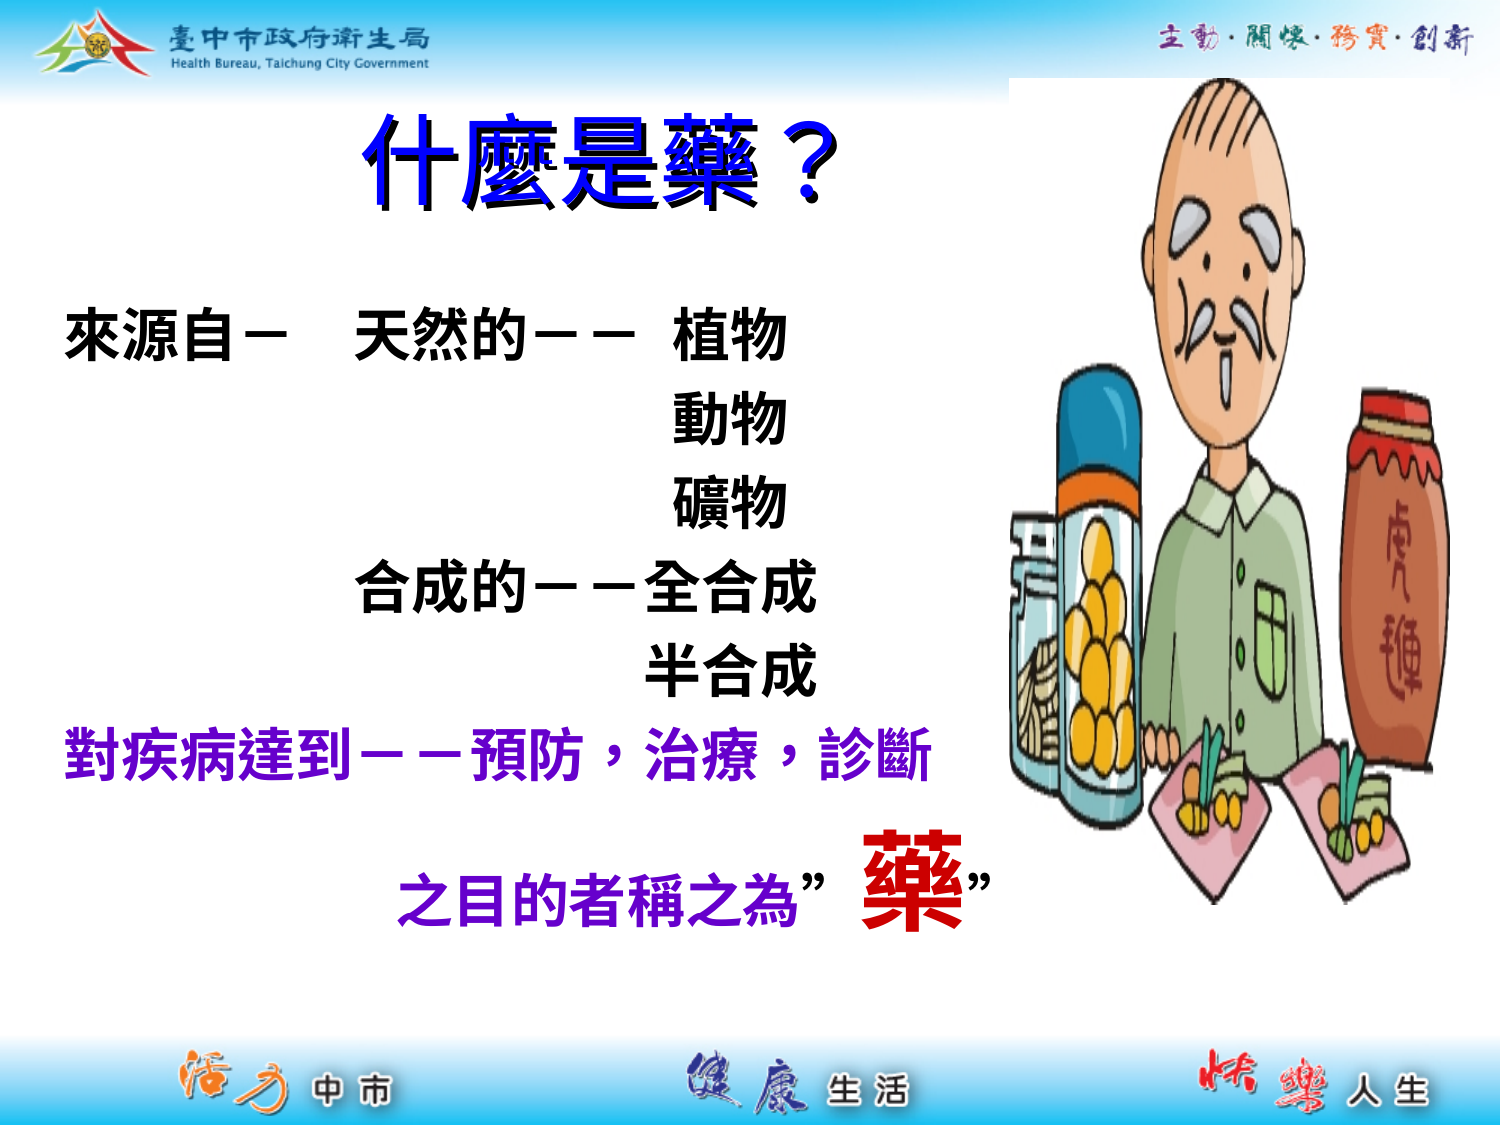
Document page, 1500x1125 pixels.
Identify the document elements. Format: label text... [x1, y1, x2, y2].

list 來源自－ 天然的－－ 植物 動物 礦物 合成的－－全合成 半合成 對疾病達到－－預防，治療，診斷 之目的者稱之為”藥” [0, 290, 1170, 970]
picture [1009, 78, 1450, 905]
text_box 什麼是藥？ [136, 90, 1081, 225]
